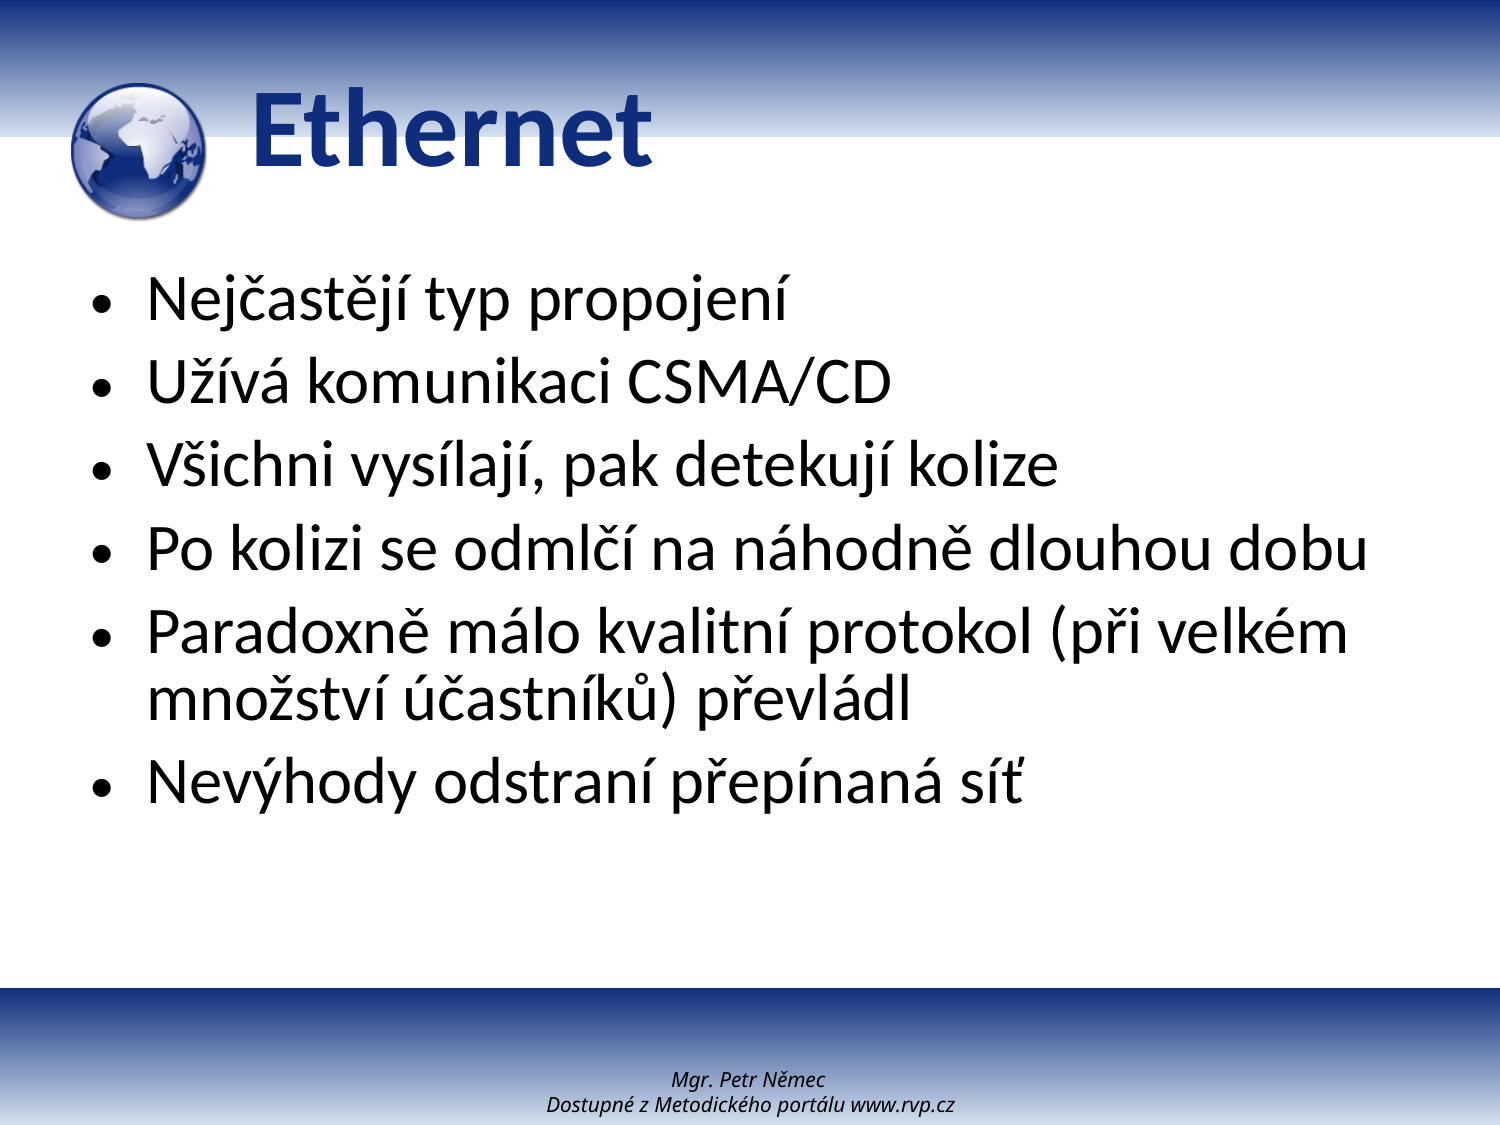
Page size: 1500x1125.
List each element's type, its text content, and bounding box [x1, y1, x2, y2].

picture [69, 83, 207, 222]
list Nejčastějí typ propojení Užívá komunikaci CSMA/CD Všichni vysílají, pak detekují kolize Po kolizi se odmlčí na náhodně dlouhou dobu Paradoxně málo kvalitní protokol (při velkém množství účastníků) převládl Nevýhody odstraní přepínaná síť [75, 262, 1426, 1006]
title Ethernet [235, 45, 1426, 233]
